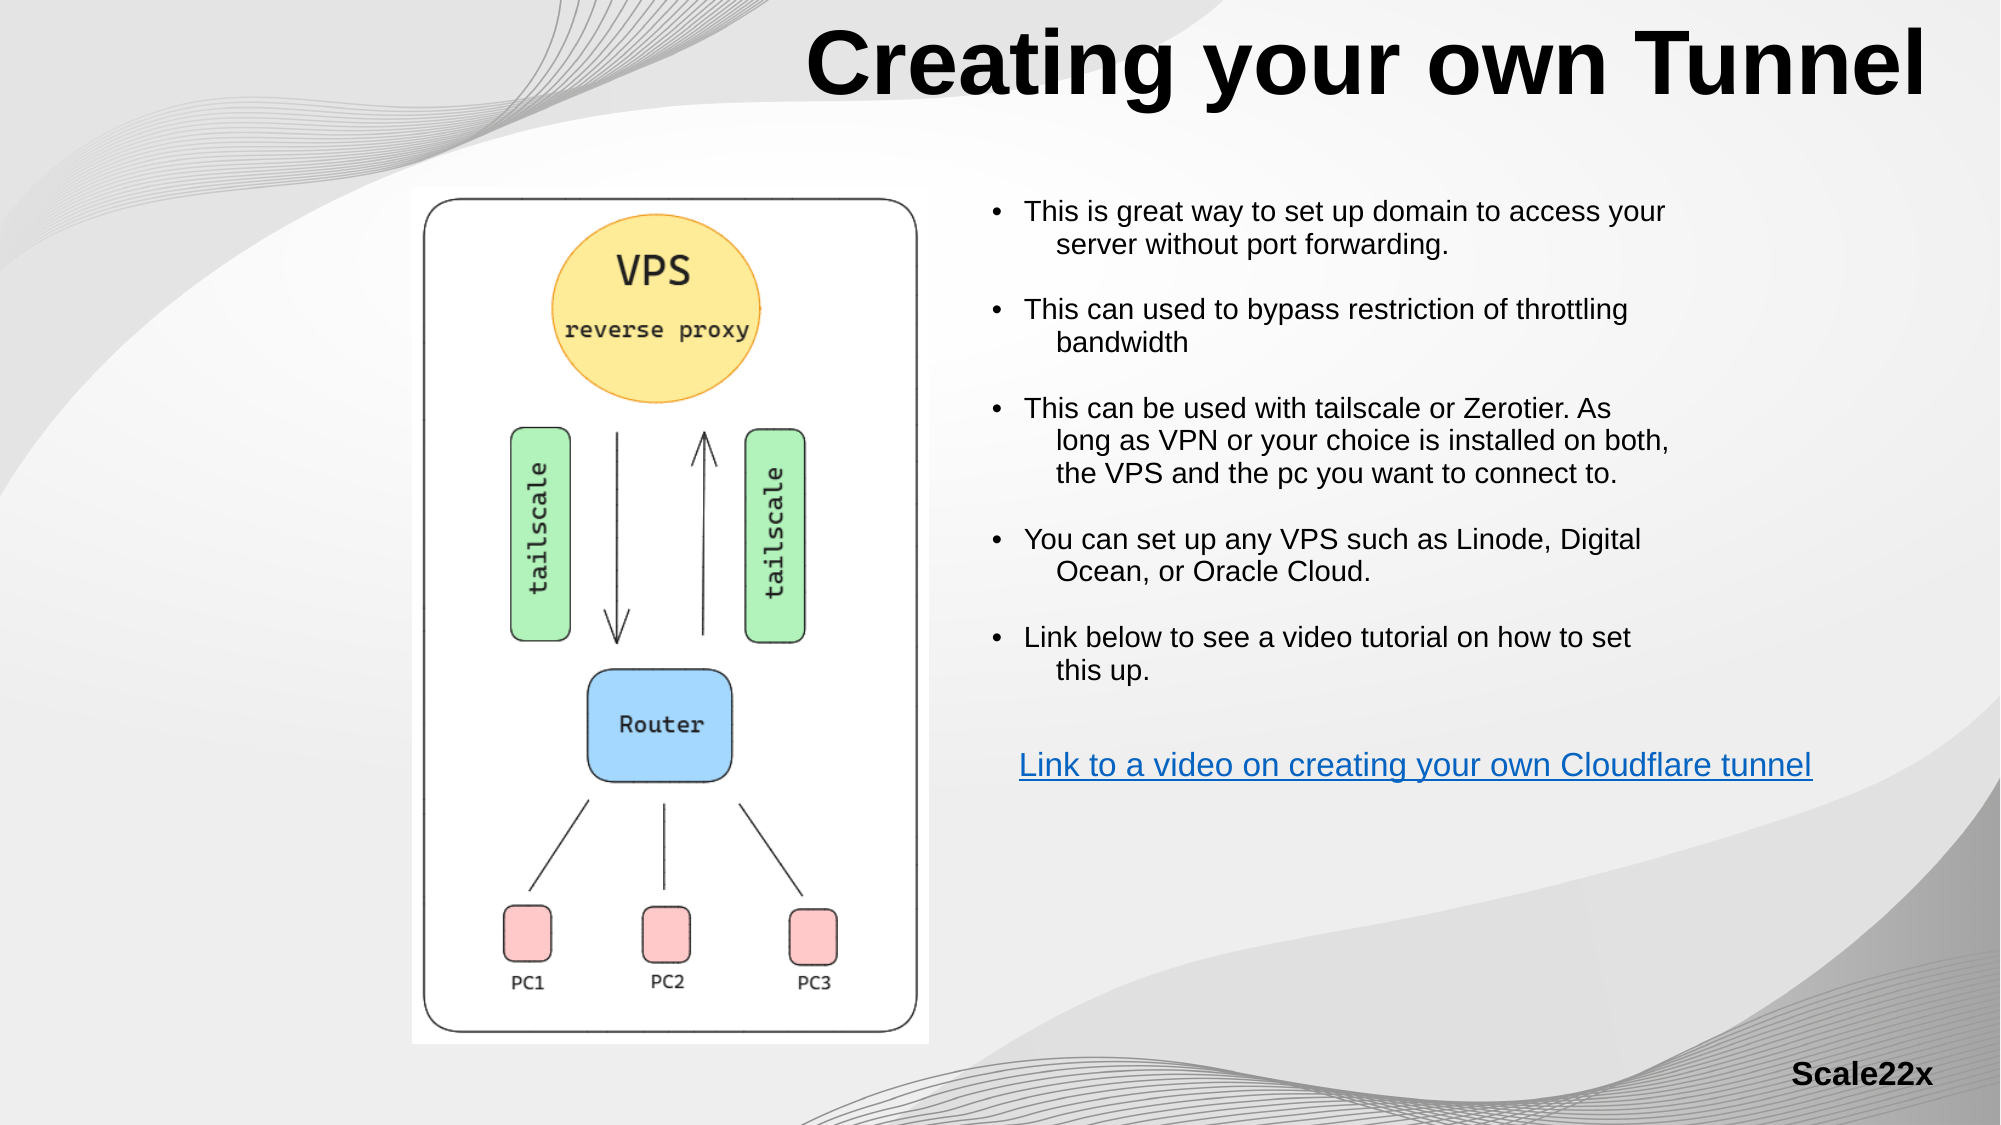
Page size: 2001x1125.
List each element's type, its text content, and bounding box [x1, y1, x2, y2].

text_box Scale22x [1776, 1047, 1975, 1103]
text_box This is great way to set up domain to access your server without port forwarding. This can used to bypass restriction of throttling bandwidth This can be used with tailscale or Zerotier. As long as VPN or your choice is installed on both, the VPS and the pc you want to connect to. You can set up any VPS such as Linode, Digital Ocean, or Oracle Cloud. Link below to see a video tutorial on how to set this up. [975, 187, 1687, 728]
text_box Link to a video on creating your own Cloudflare tunnel [1003, 739, 1927, 795]
picture [0, 0, 2001, 1125]
title Creating your own Tunnel [754, 0, 1981, 138]
